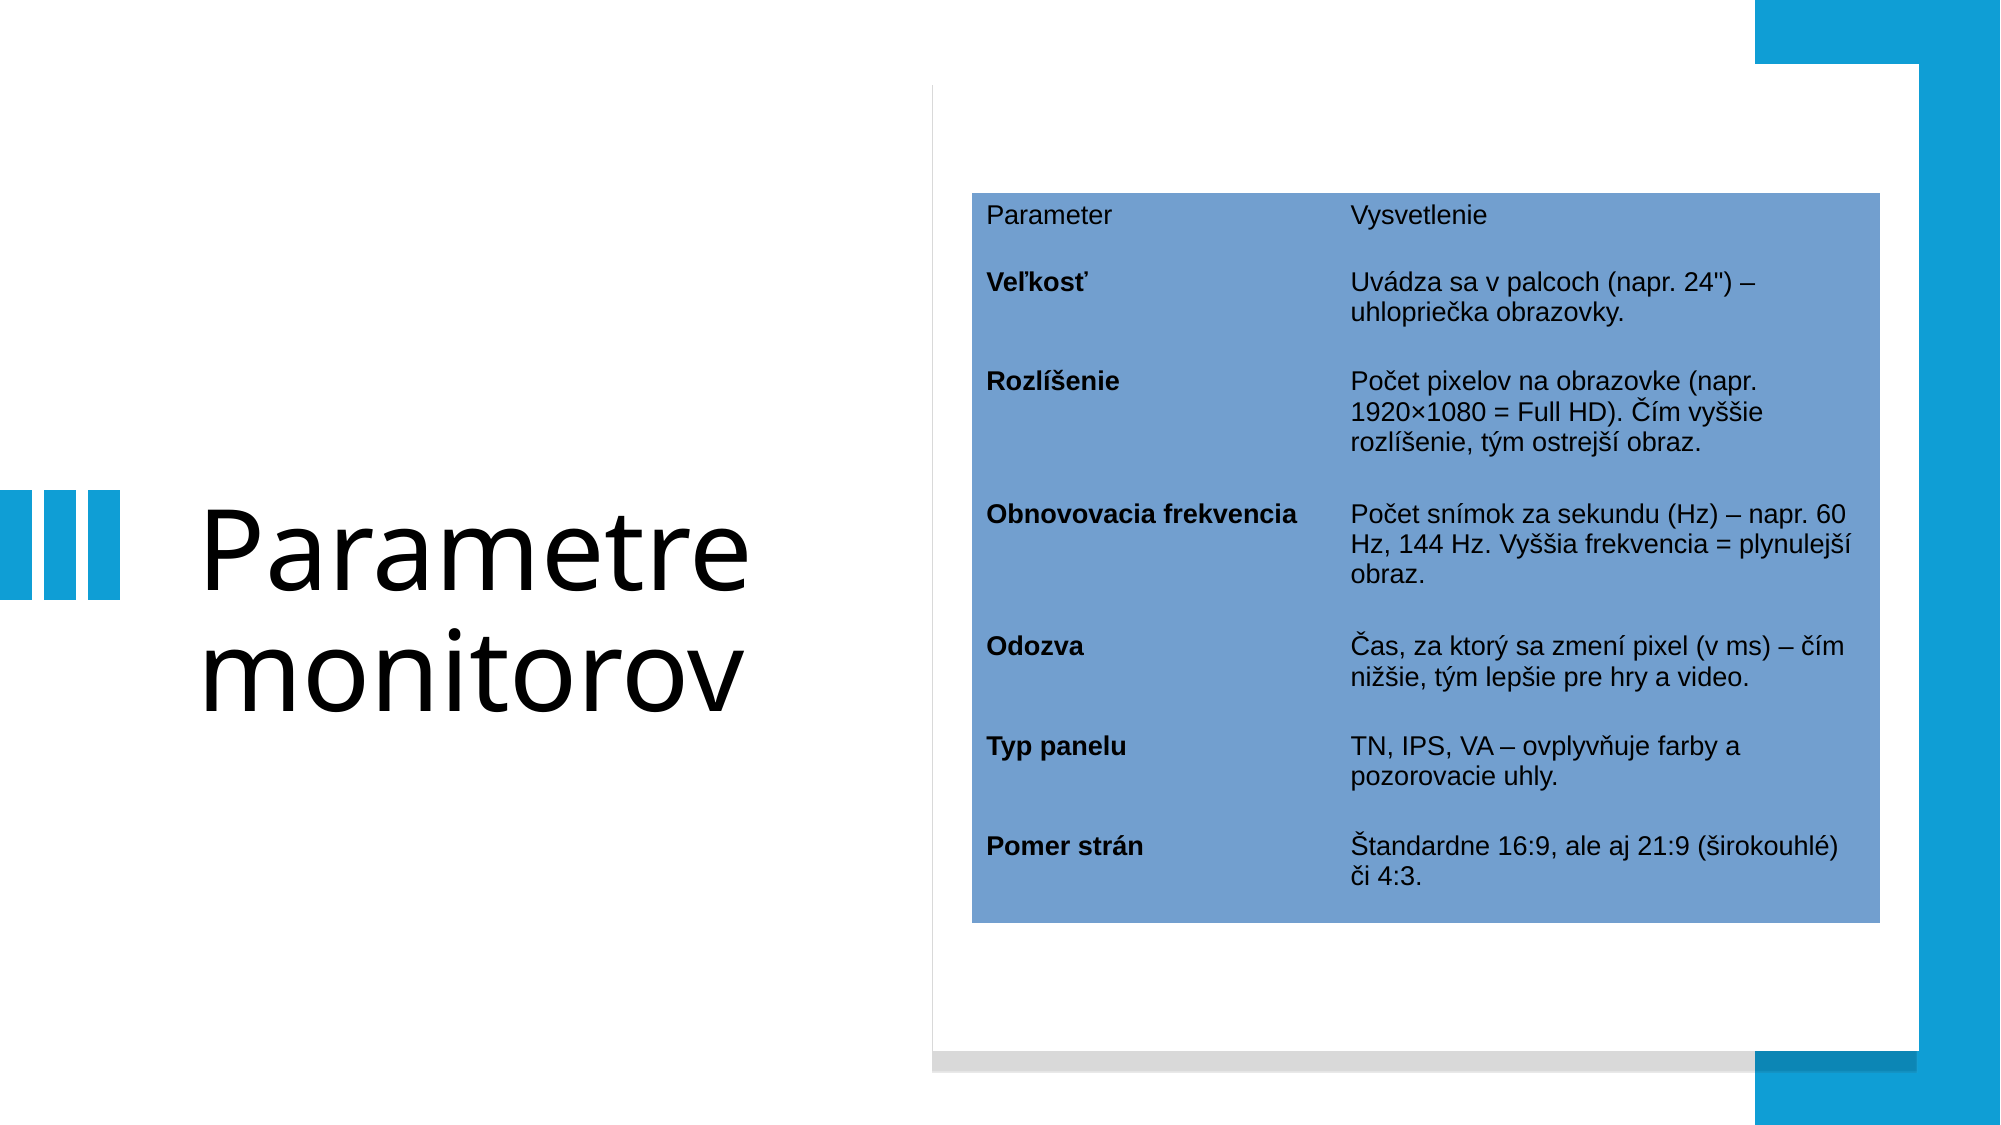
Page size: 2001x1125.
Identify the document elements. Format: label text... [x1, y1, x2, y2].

table_cell Počet pixelov na obrazovke (napr. 1920×1080 = Full HD). Čím vyššie rozlíšenie, tým ostrejší obraz. [1336, 359, 1880, 491]
table_cell Čas, za ktorý sa zmení pixel (v ms) – čím nižšie, tým lepšie pre hry a video. [1336, 624, 1880, 723]
table_cell Veľkosť [972, 259, 1336, 359]
table_header Parameter [972, 193, 1336, 259]
title Parametre monitorov [182, 485, 845, 878]
table_cell TN, IPS, VA – ovplyvňuje farby a pozorovacie uhly. [1336, 723, 1880, 823]
table_header Vysvetlenie [1336, 193, 1880, 259]
table_cell Počet snímok za sekundu (Hz) – napr. 60 Hz, 144 Hz. Vyššia frekvencia = plynulejší obraz. [1336, 491, 1880, 624]
table_cell Rozlíšenie [972, 359, 1336, 491]
table_cell Odozva [972, 624, 1336, 723]
table_cell Typ panelu [972, 723, 1336, 823]
table_cell Obnovovacia frekvencia [972, 491, 1336, 624]
text_box [0, 0, 2000, 1125]
table_cell Uvádza sa v palcoch (napr. 24") – uhlopriečka obrazovky. [1336, 259, 1880, 359]
table_cell Štandardne 16:9, ale aj 21:9 (širokouhlé) či 4:3. [1336, 823, 1880, 923]
table_cell Pomer strán [972, 823, 1336, 923]
